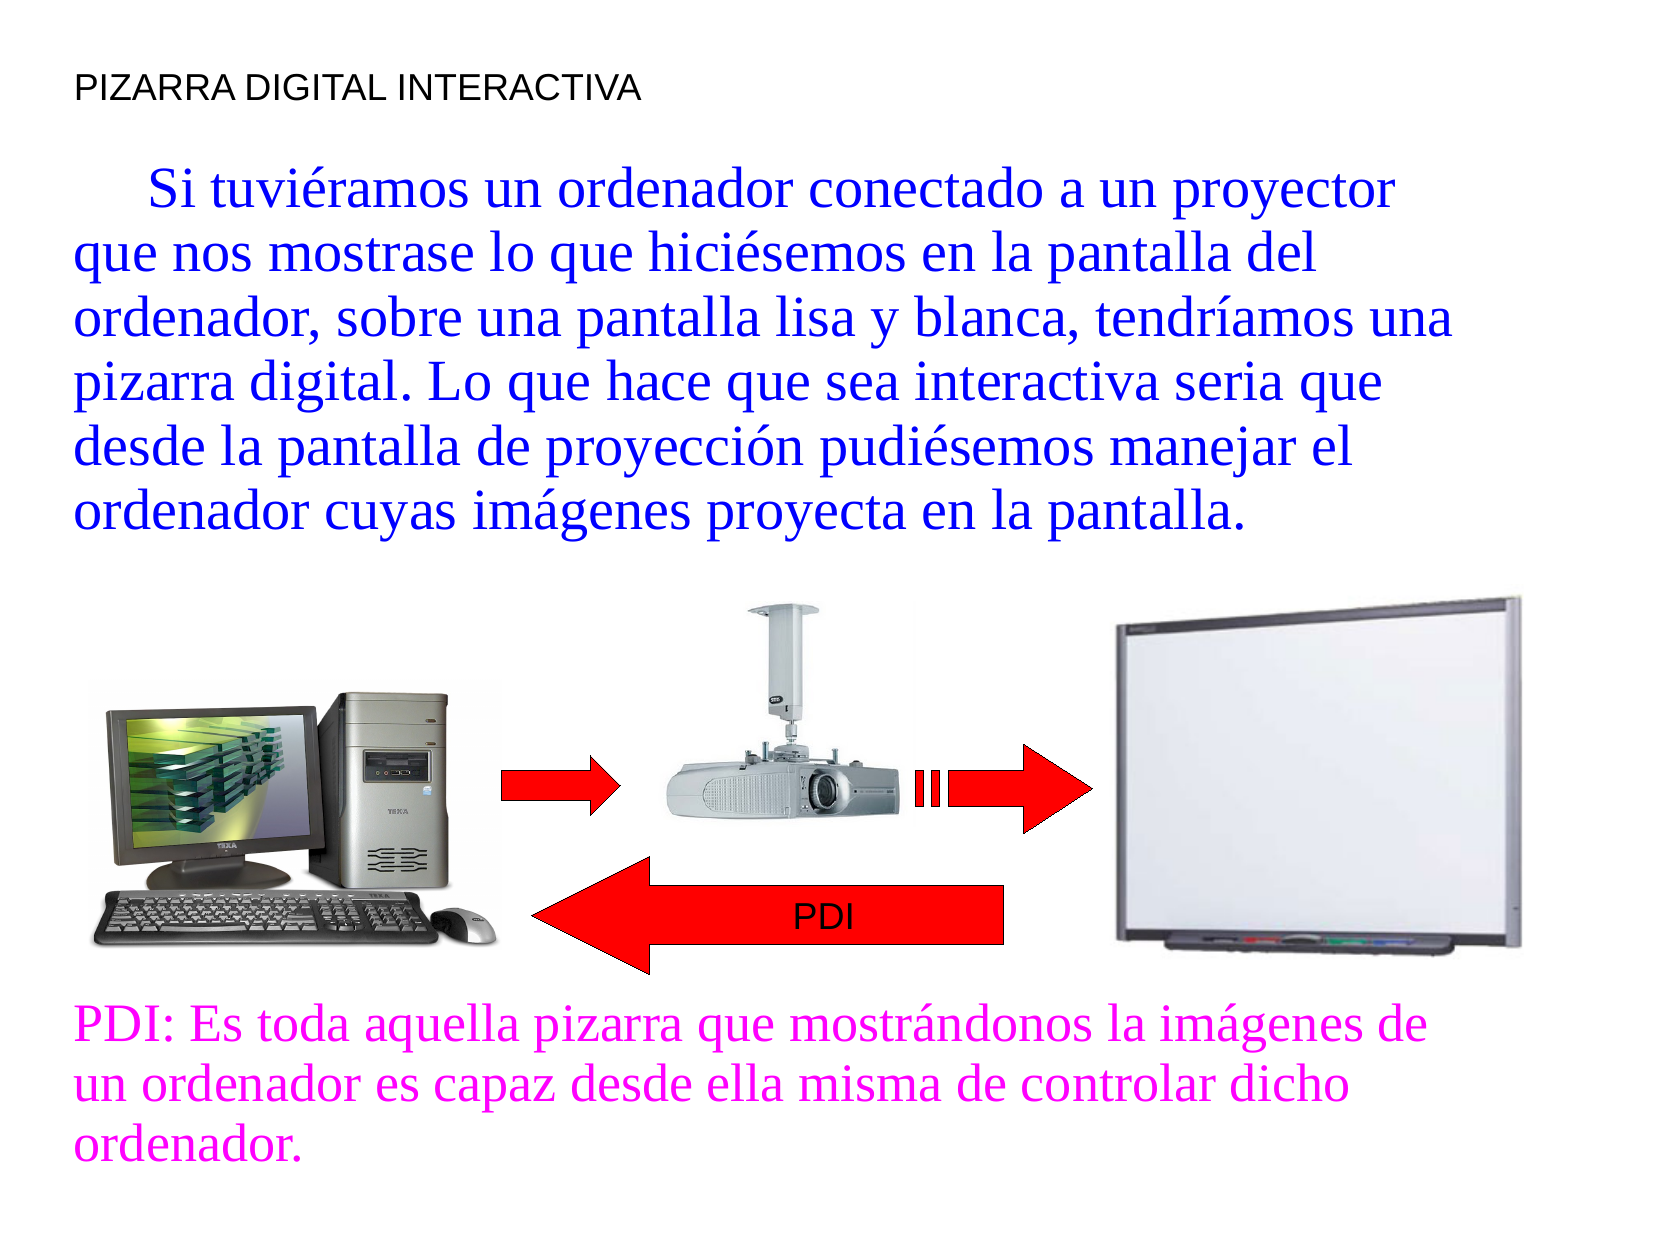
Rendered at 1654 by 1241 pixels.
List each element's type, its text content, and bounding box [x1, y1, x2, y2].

text_box [915, 770, 924, 807]
text_box [948, 744, 1093, 834]
picture [1098, 584, 1541, 969]
text_box [531, 856, 1004, 975]
text_box PIZARRA DIGITAL INTERACTIVA [59, 59, 1565, 116]
text_box PDI [777, 888, 963, 986]
picture [649, 601, 916, 827]
text_box PDI: Es toda aquella pizarra que mostrándonos la imágenes de un ordenador es capaz desde ella misma de controlar dicho ordenador. [59, 986, 1506, 1182]
text_box Si tuviéramos un ordenador conectado a un proyector que nos mostrase lo que hiciésemos en la pantalla del ordenador, sobre una pantalla lisa y blanca, tendríamos una pizarra digital. Lo que hace que sea interactiva seria que desde la pantalla de proyección pudiésemos manejar el ordenador cuyas imágenes proyecta en la pantalla. [59, 147, 1506, 550]
text_box [501, 755, 621, 816]
picture [88, 679, 502, 950]
text_box [931, 770, 940, 807]
